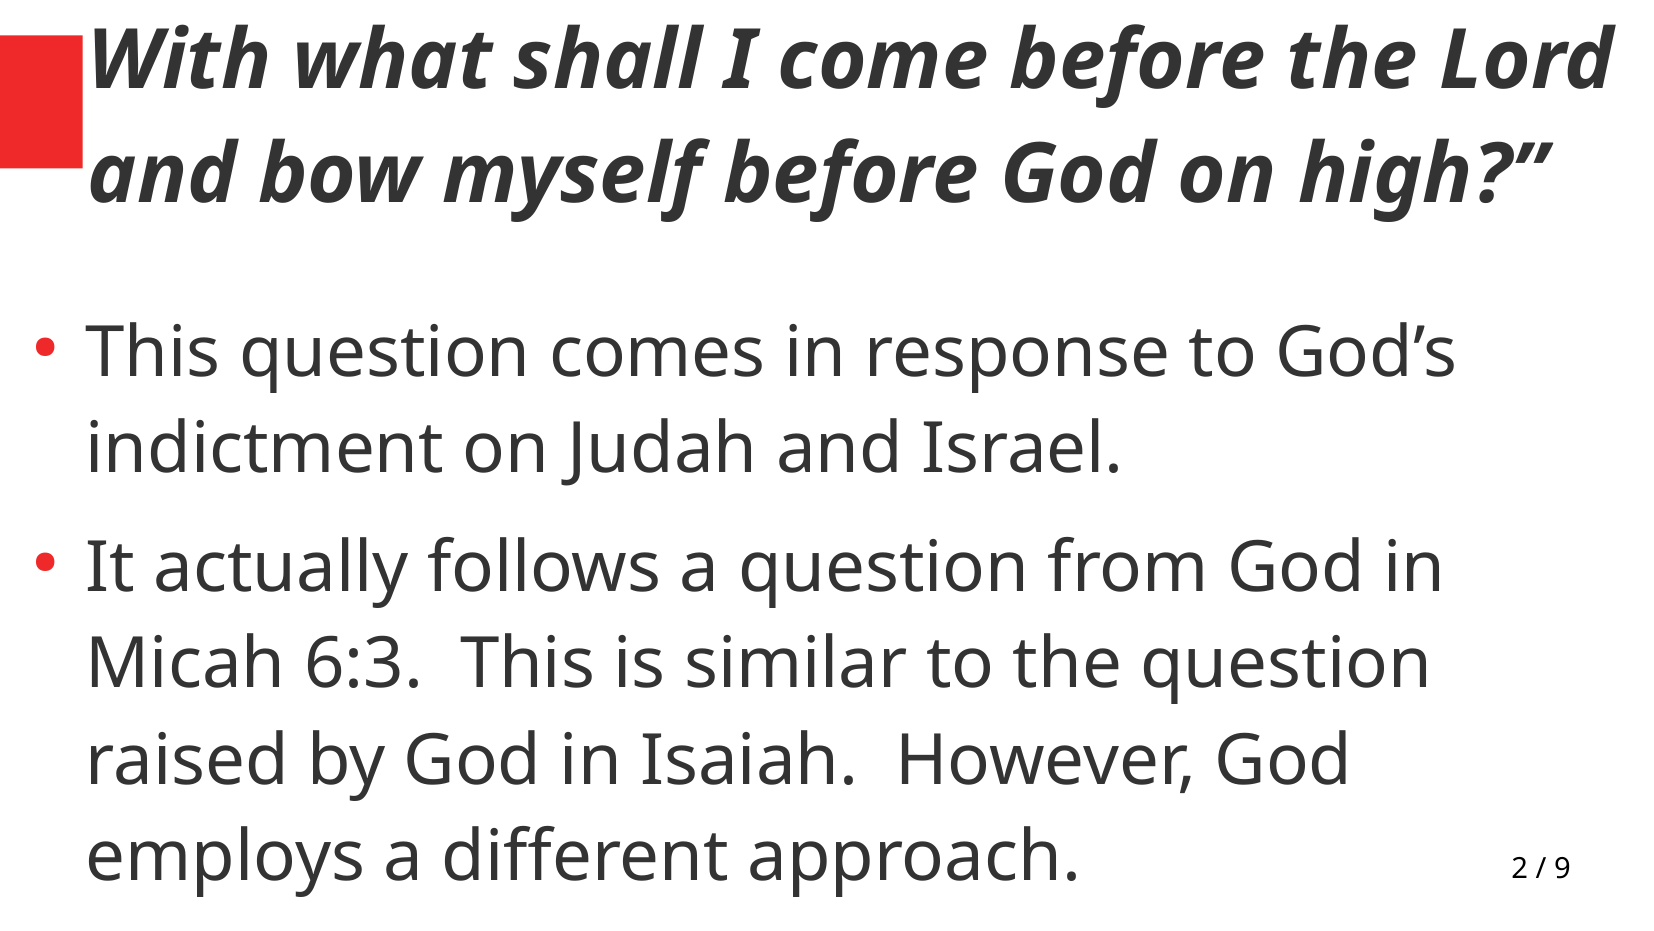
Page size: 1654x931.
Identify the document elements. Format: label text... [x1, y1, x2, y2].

title With what shall I come before the Lord and bow myself before God on high?” [87, 0, 1633, 284]
list This question comes in response to God’s indictment on Judah and Israel. It actually follows a question from God in Micah 6:3. This is similar to the question raised by God in Isaiah. However, God employs a different approach. [15, 300, 1651, 841]
